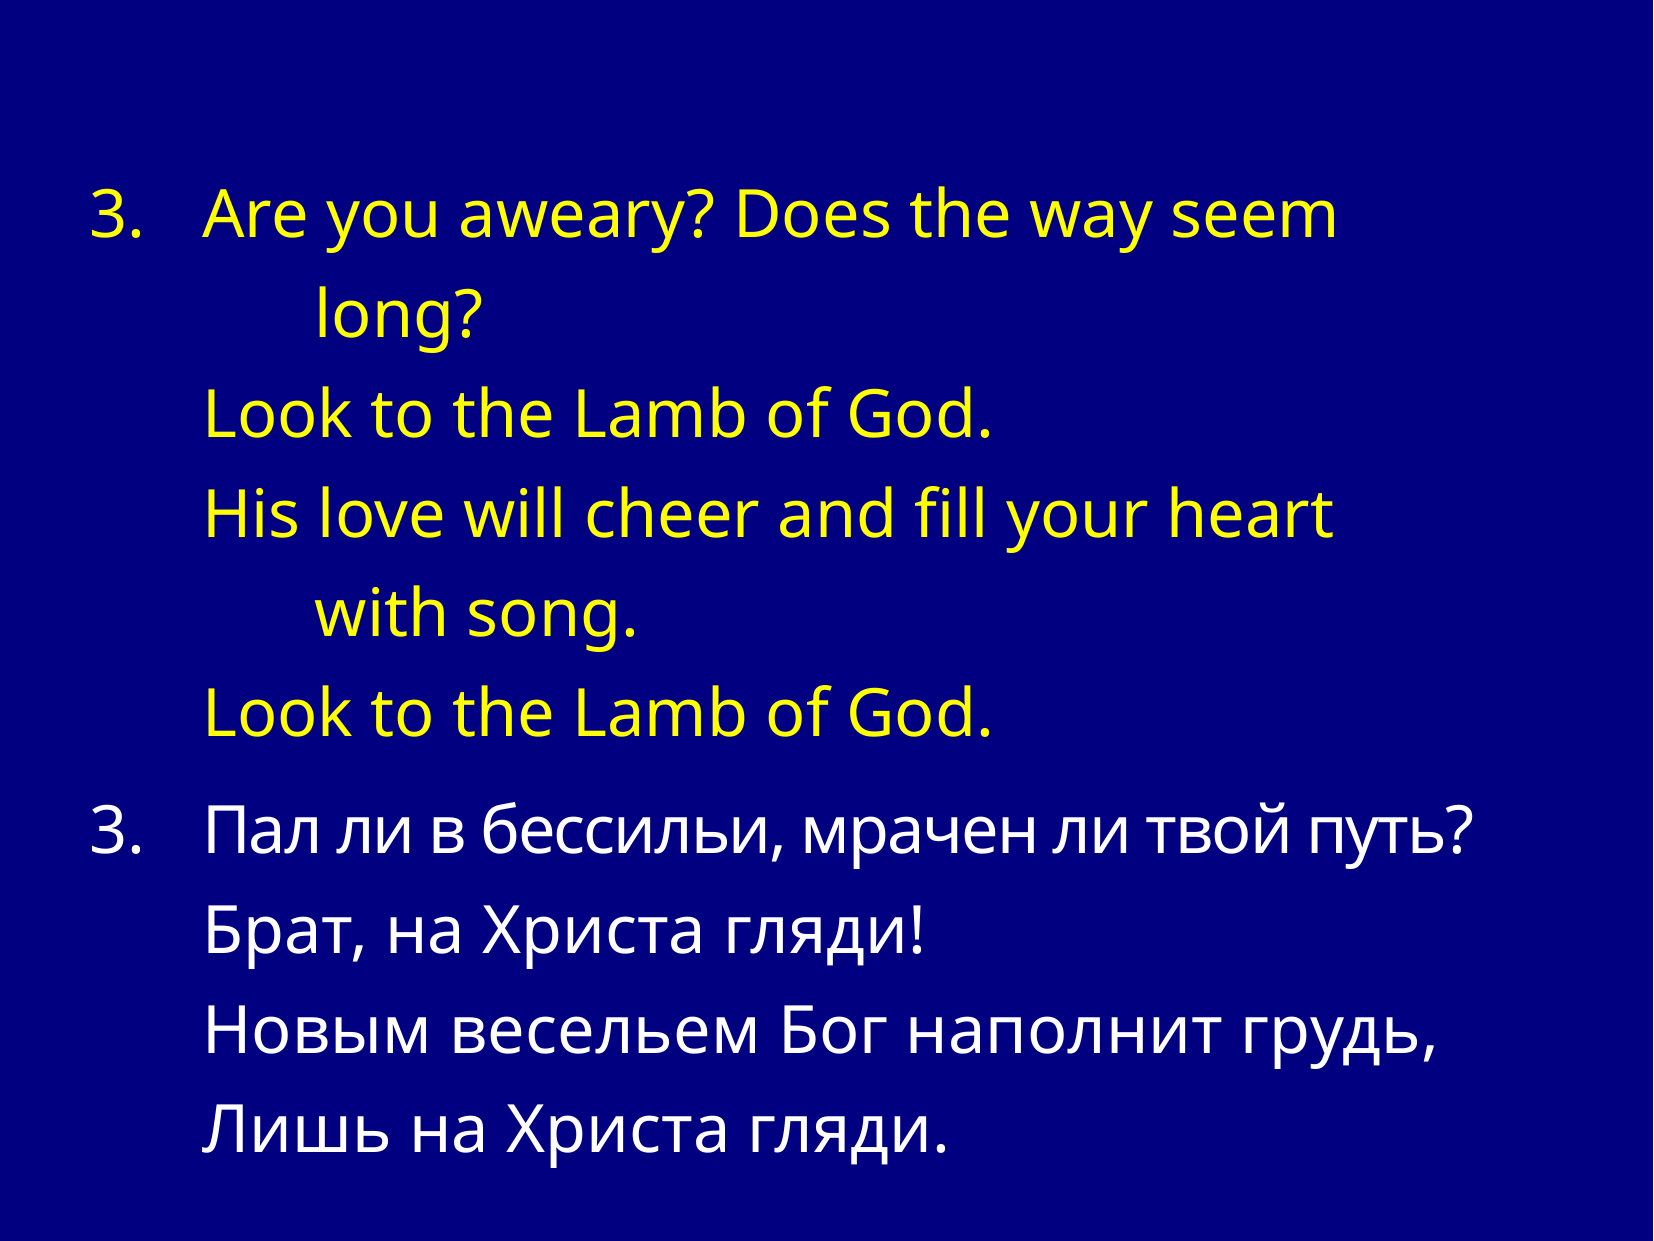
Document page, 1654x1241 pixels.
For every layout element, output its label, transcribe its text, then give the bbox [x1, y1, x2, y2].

text_box 3. Пал ли в бессильи, мрачен ли твой путь? Брат, на Христа гляди! Новым весельем Бог наполнит грудь, Лишь на Христа гляди. [75, 675, 1653, 1163]
text_box 3. Are you aweary? Does the way seem long? Look to the Lamb of God. His love will cheer and fill your heart with song. Look to the Lamb of God. [75, 150, 1653, 675]
